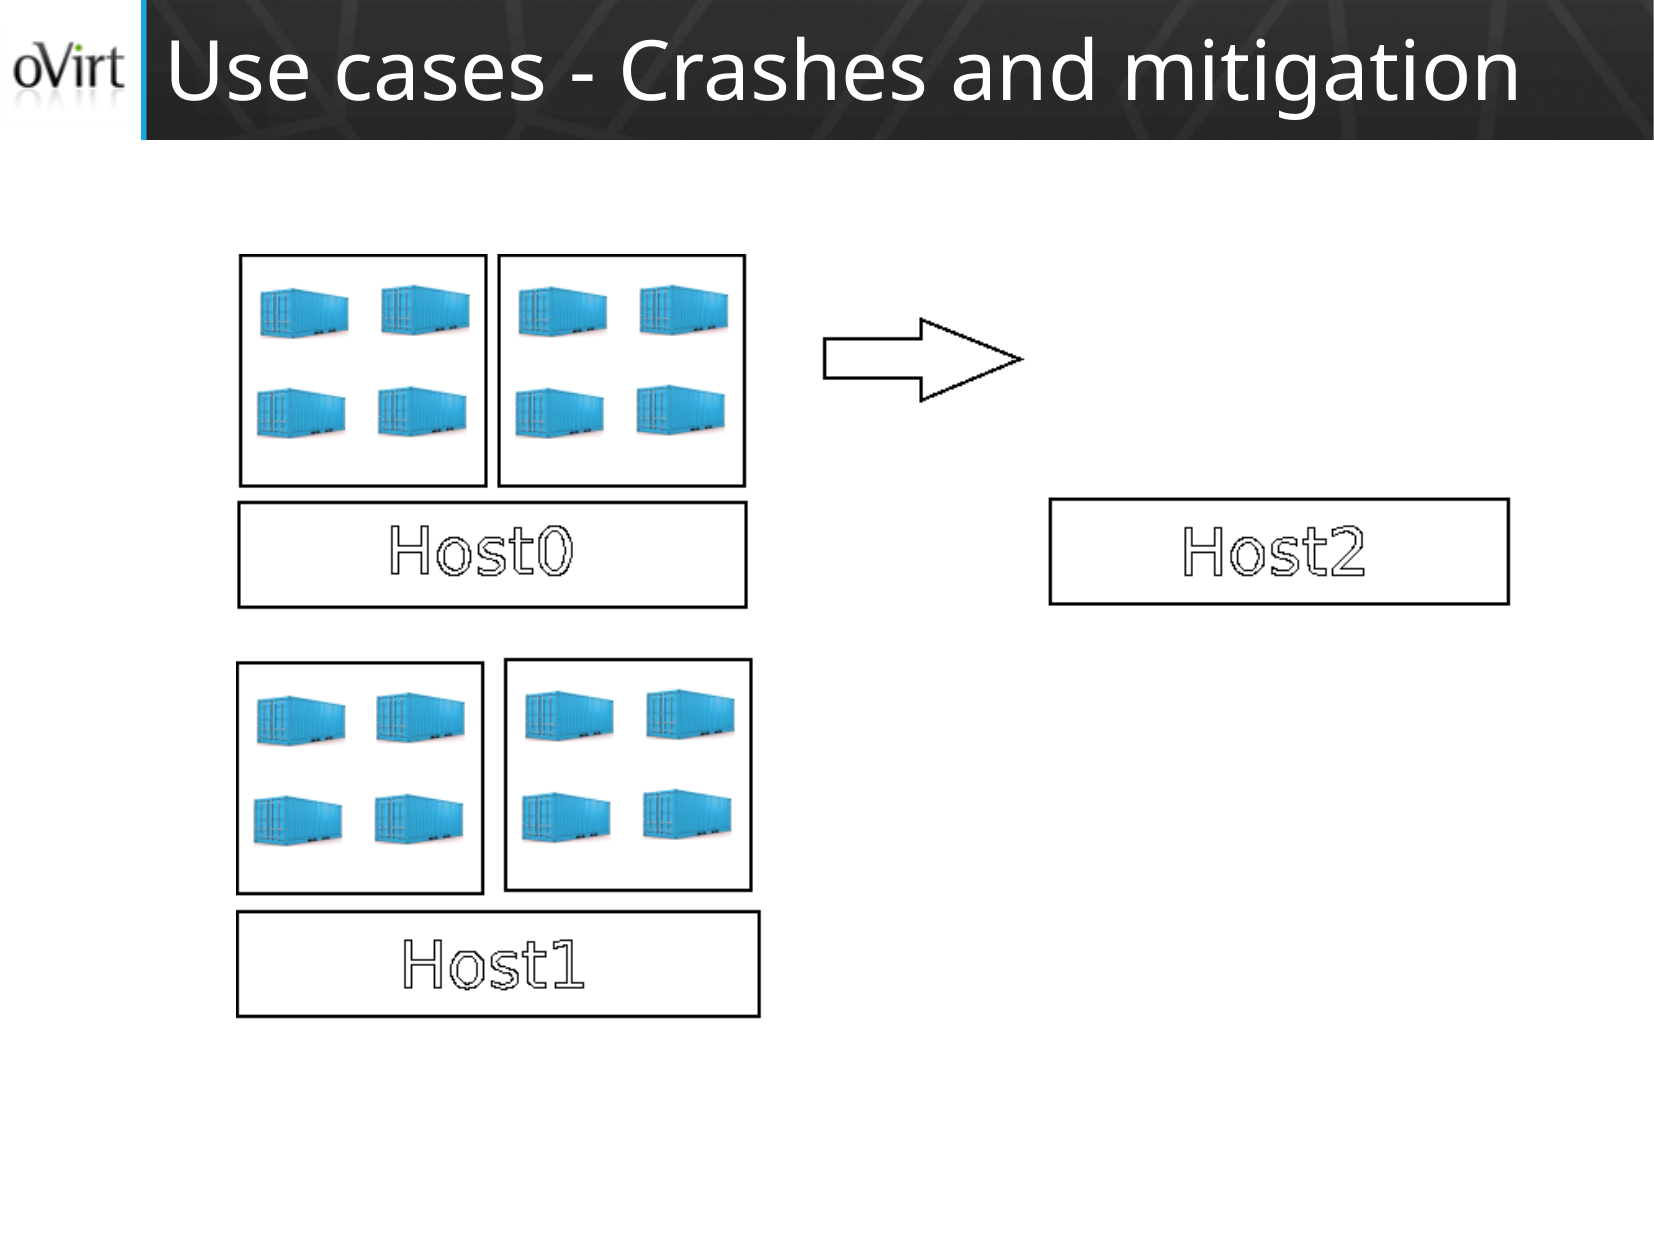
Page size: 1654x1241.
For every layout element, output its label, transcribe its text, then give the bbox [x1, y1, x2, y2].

title Use cases - Crashes and mitigation [164, 18, 1653, 119]
picture [236, 254, 1512, 1021]
picture [0, 0, 1654, 140]
